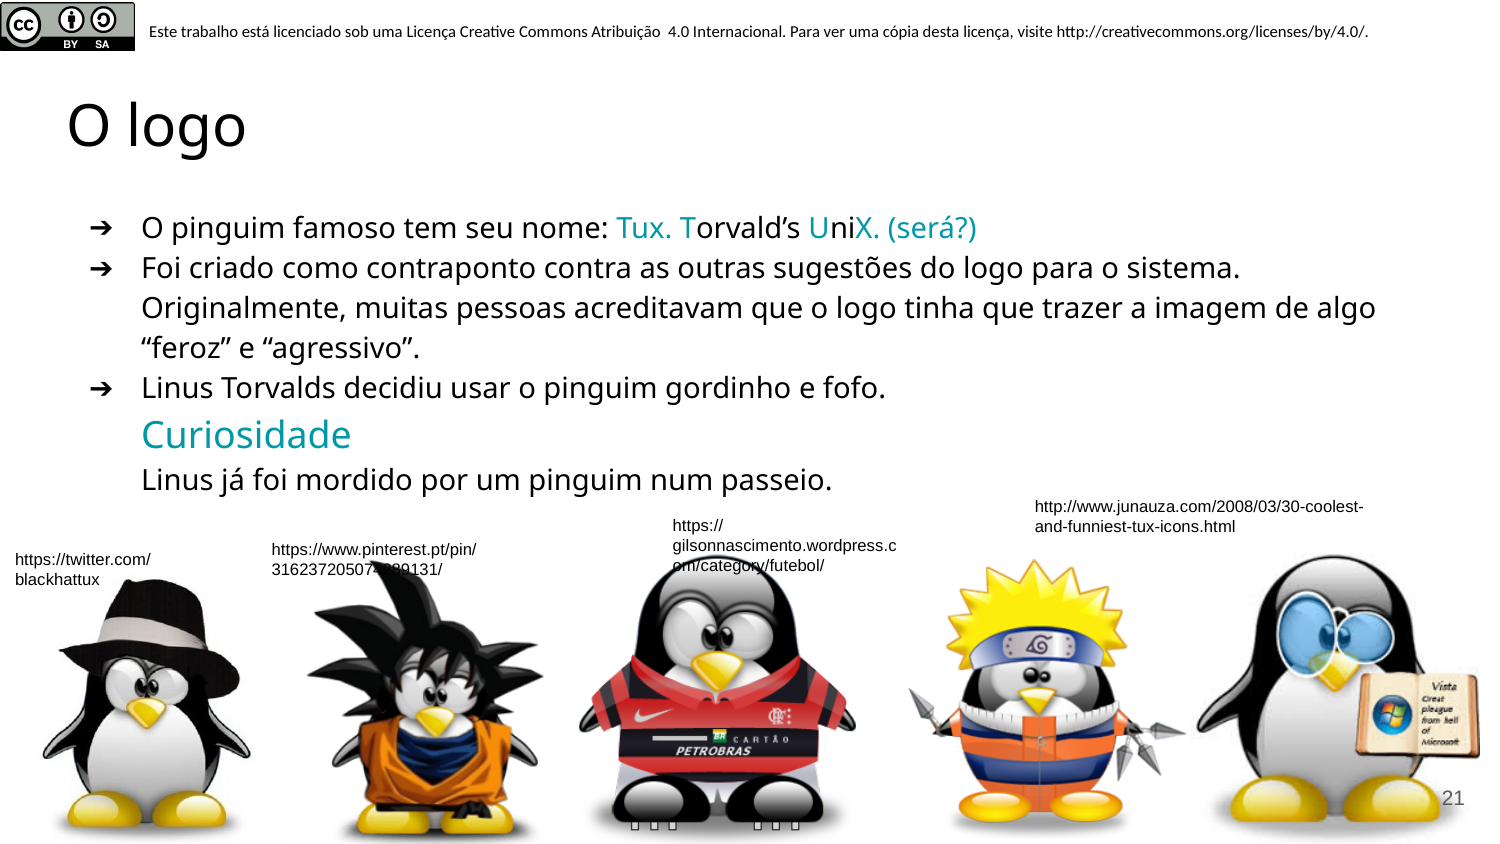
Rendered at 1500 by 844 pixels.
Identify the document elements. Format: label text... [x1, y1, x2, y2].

title O logo [51, 72, 1449, 167]
text_box http://www.junauza.com/2008/03/30-coolest-and-funniest-tux-icons.html [1019, 481, 1401, 554]
list O pinguim famoso tem seu nome: Tux. Torvald’s UniX. (será?) Foi criado como contraponto contra as outras sugestões do logo para o sistema. Originalmente, muitas pessoas acreditavam que o logo tinha que trazer a imagem de algo “feroz” e “agressivo”. Linus Torvalds decidiu usar o pinguim gordinho e fofo. Curiosidade Linus já foi mordido por um pinguim num passeio. [51, 189, 1449, 553]
text_box Este trabalho está licenciado sob uma Licença Creative Commons Atribuição 4.0 Internacional. Para ver uma cópia desta licença, visite http://creativecommons.org/licenses/by/4.0/. [135, 2, 1500, 51]
slide_number <number> [1389, 764, 1480, 830]
text_box https://www.pinterest.pt/pin/316237205074289131/ [256, 524, 613, 589]
picture [900, 553, 1480, 844]
picture [0, 553, 863, 844]
text_box https://twitter.com/blackhattux [0, 533, 212, 598]
text_box https://gilsonnascimento.wordpress.com/category/futebol/ [657, 499, 920, 554]
picture [0, 2, 135, 51]
